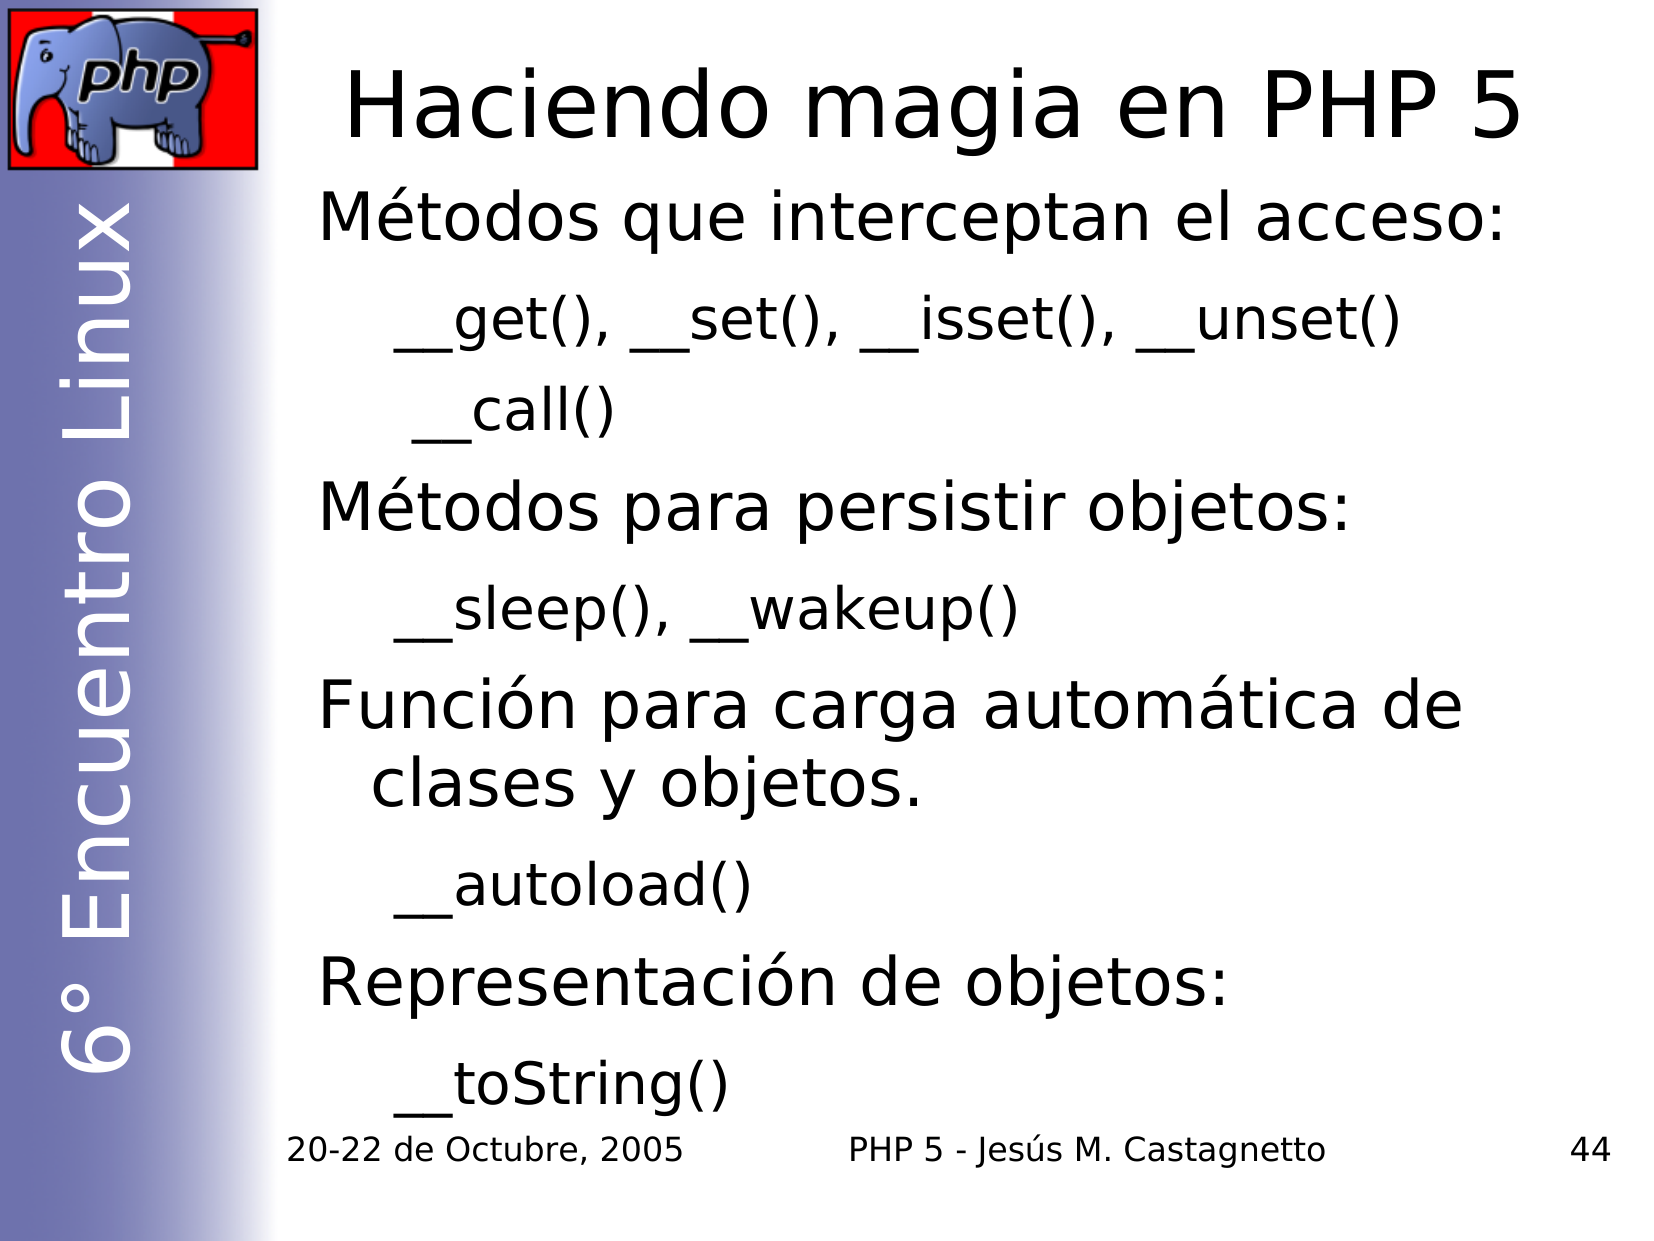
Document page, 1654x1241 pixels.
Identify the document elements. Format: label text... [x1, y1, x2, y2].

picture [0, 0, 1654, 1241]
list Métodos que interceptan el acceso: __get(), __set(), __isset(), __unset() __call() Métodos para persistir objetos: __sleep(), __wakeup() Función para carga automática de clases y objetos. __autoload() Representación de objetos: __toString() [300, 177, 1571, 1119]
title Haciendo magia en PHP 5 [300, 2, 1571, 177]
